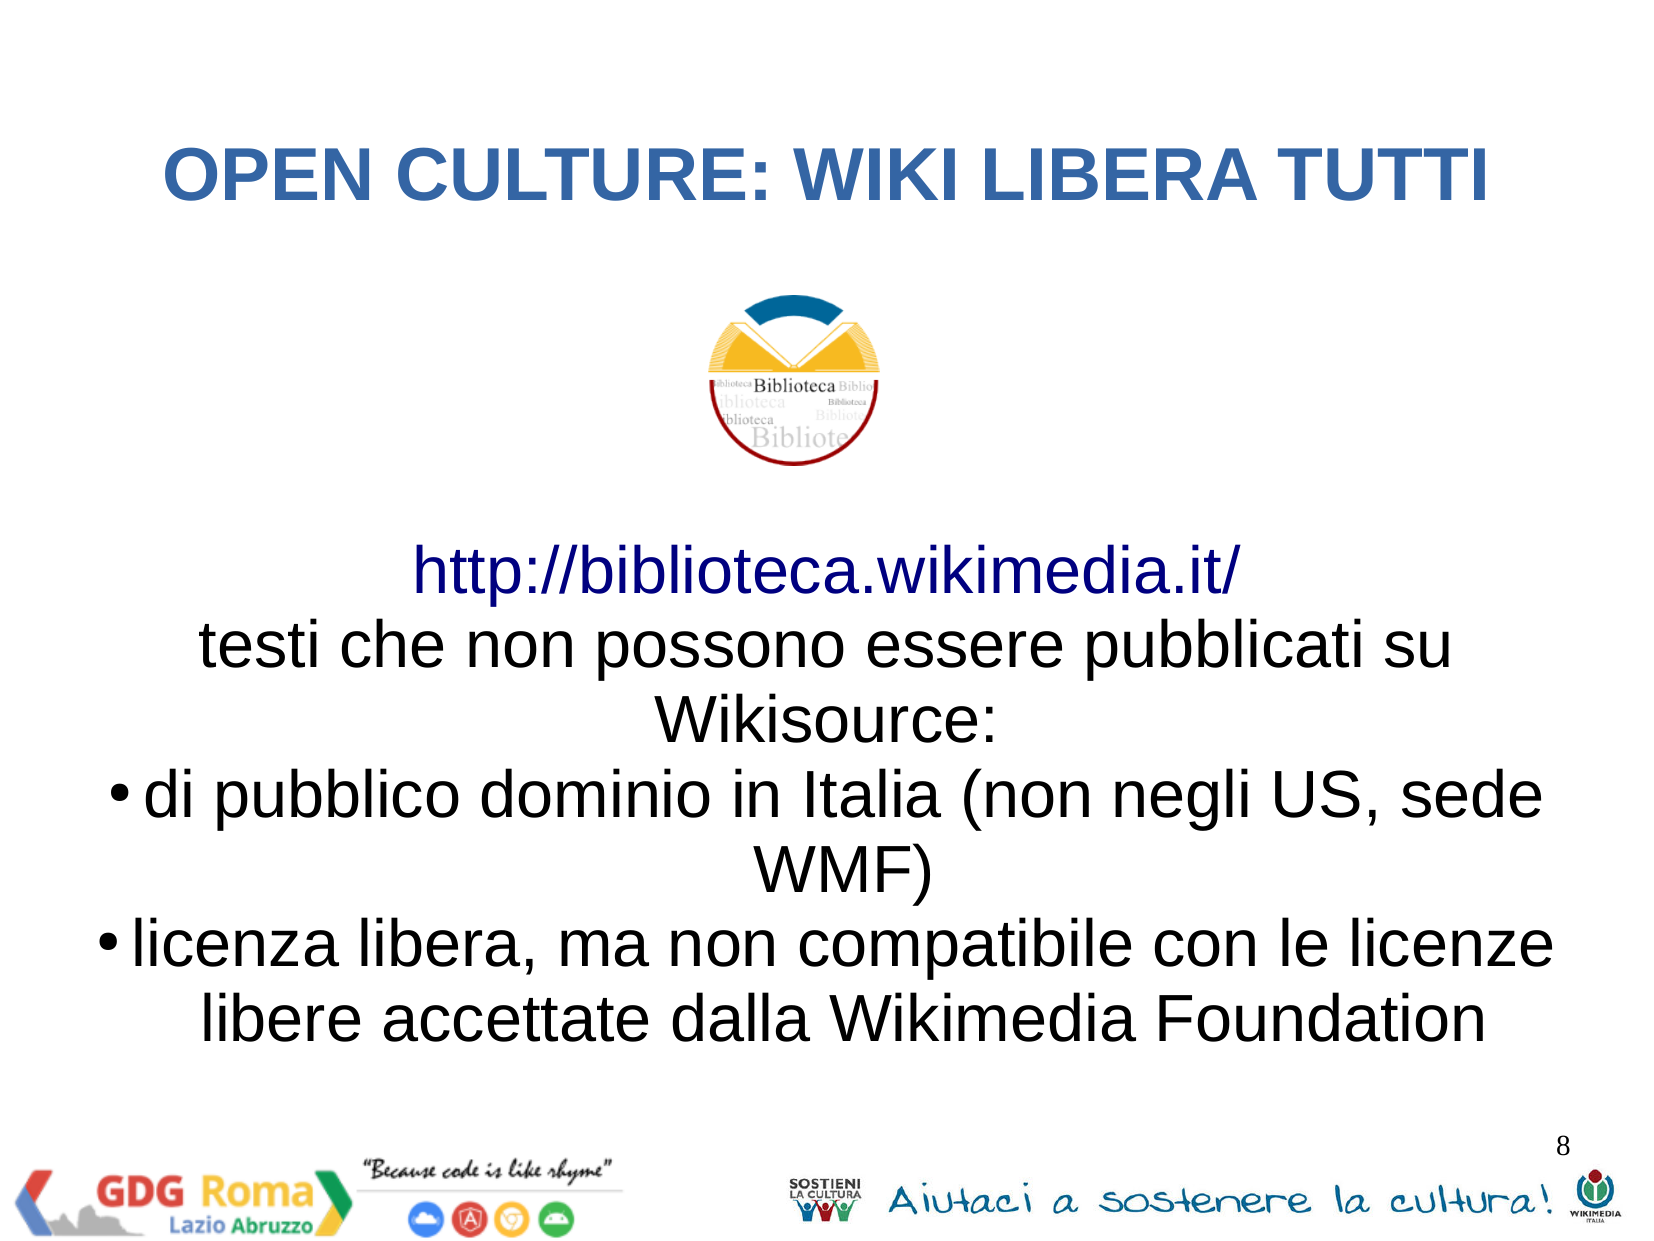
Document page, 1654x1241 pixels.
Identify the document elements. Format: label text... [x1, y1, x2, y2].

picture [708, 295, 880, 466]
text_box http://biblioteca.wikimedia.it/ testi che non possono essere pubblicati su Wikisource: di pubblico dominio in Italia (non negli US, sede WMF) licenza libera, ma non compatibile con le licenze libere accettate dalla Wikimedia Foundation [41, 519, 1613, 1069]
picture [772, 1163, 1648, 1233]
picture [11, 1155, 626, 1241]
title OPEN CULTURE: WIKI LIBERA TUTTI [11, 17, 1642, 249]
